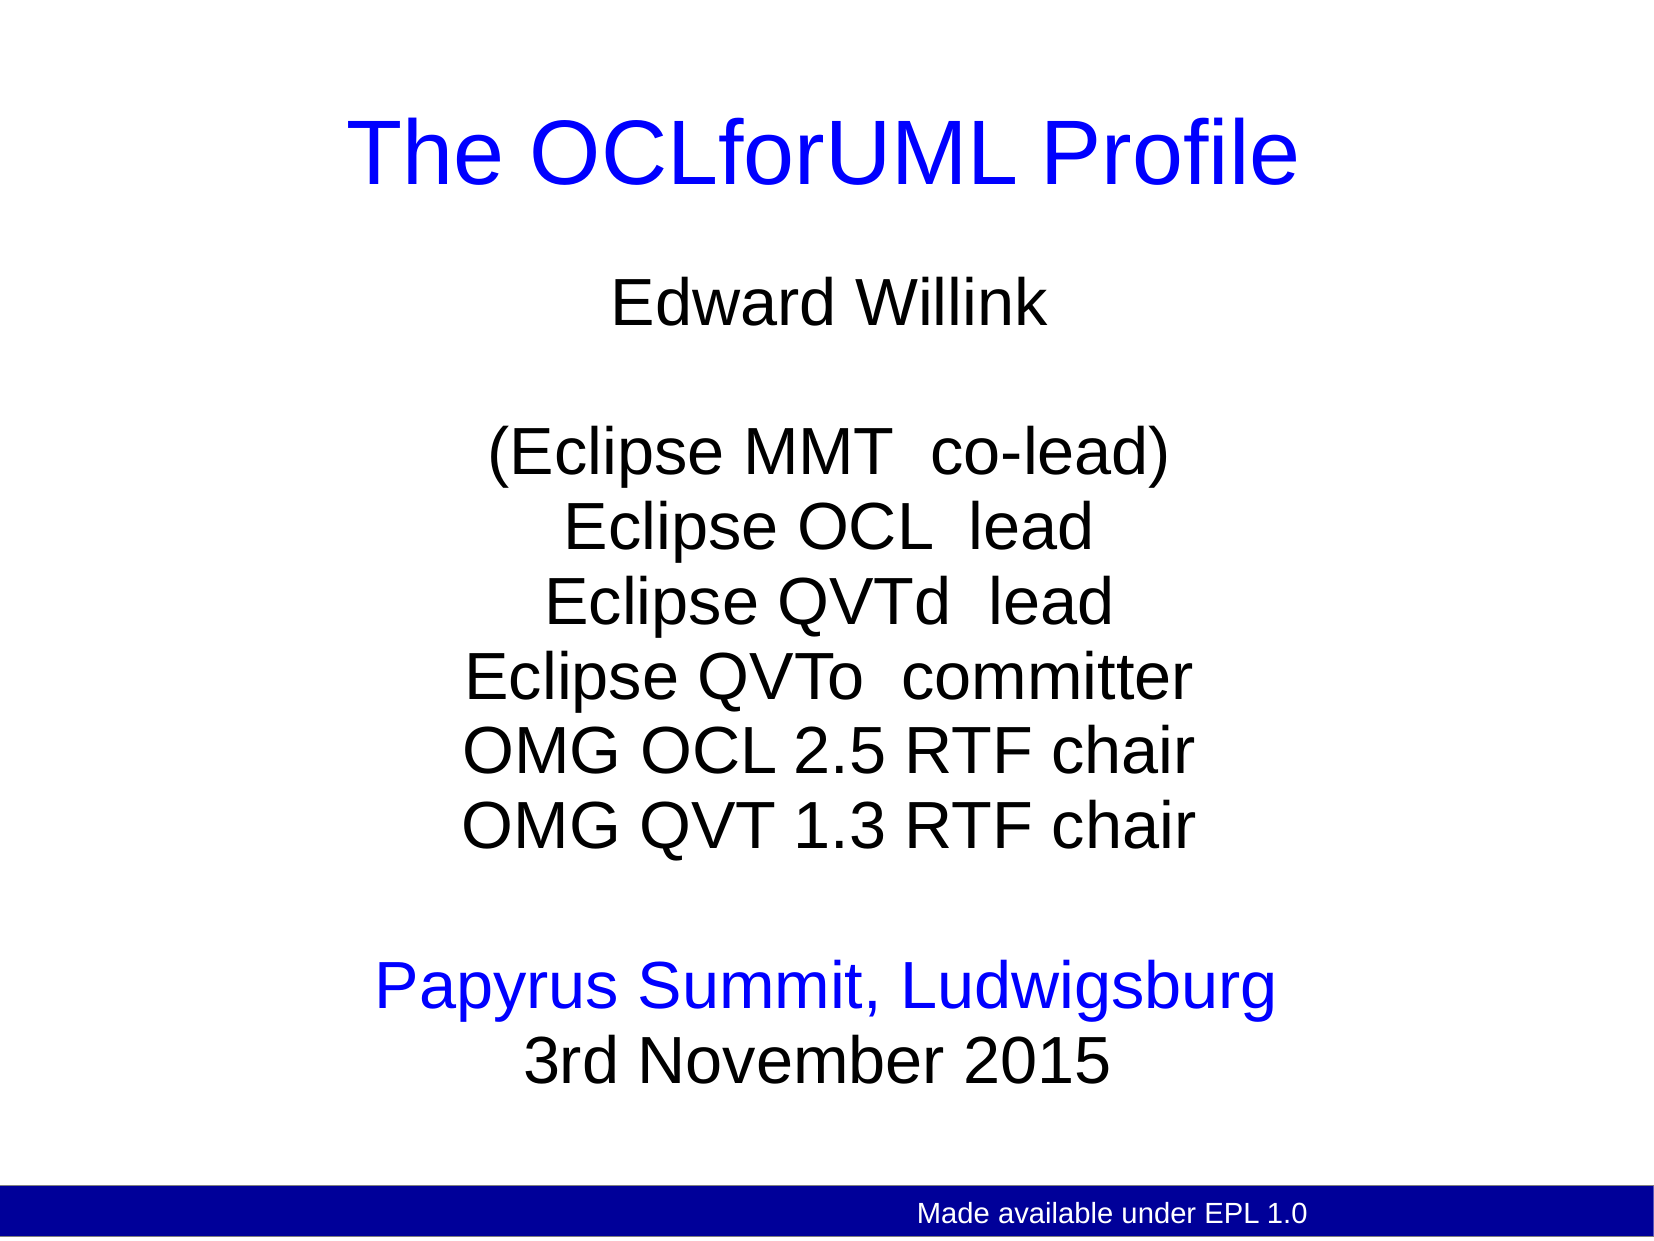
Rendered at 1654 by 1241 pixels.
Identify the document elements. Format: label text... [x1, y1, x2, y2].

title The OCLforUML Profile [13, 56, 1636, 250]
text_box Edward Willink (Eclipse MMT co-lead) Eclipse OCL lead Eclipse QVTd lead Eclipse QVTo committer OMG OCL 2.5 RTF chair OMG QVT 1.3 RTF chair [74, 252, 1584, 875]
subtitle Papyrus Summit, Ludwigsburg 3rd November 2015 [82, 936, 1571, 1109]
